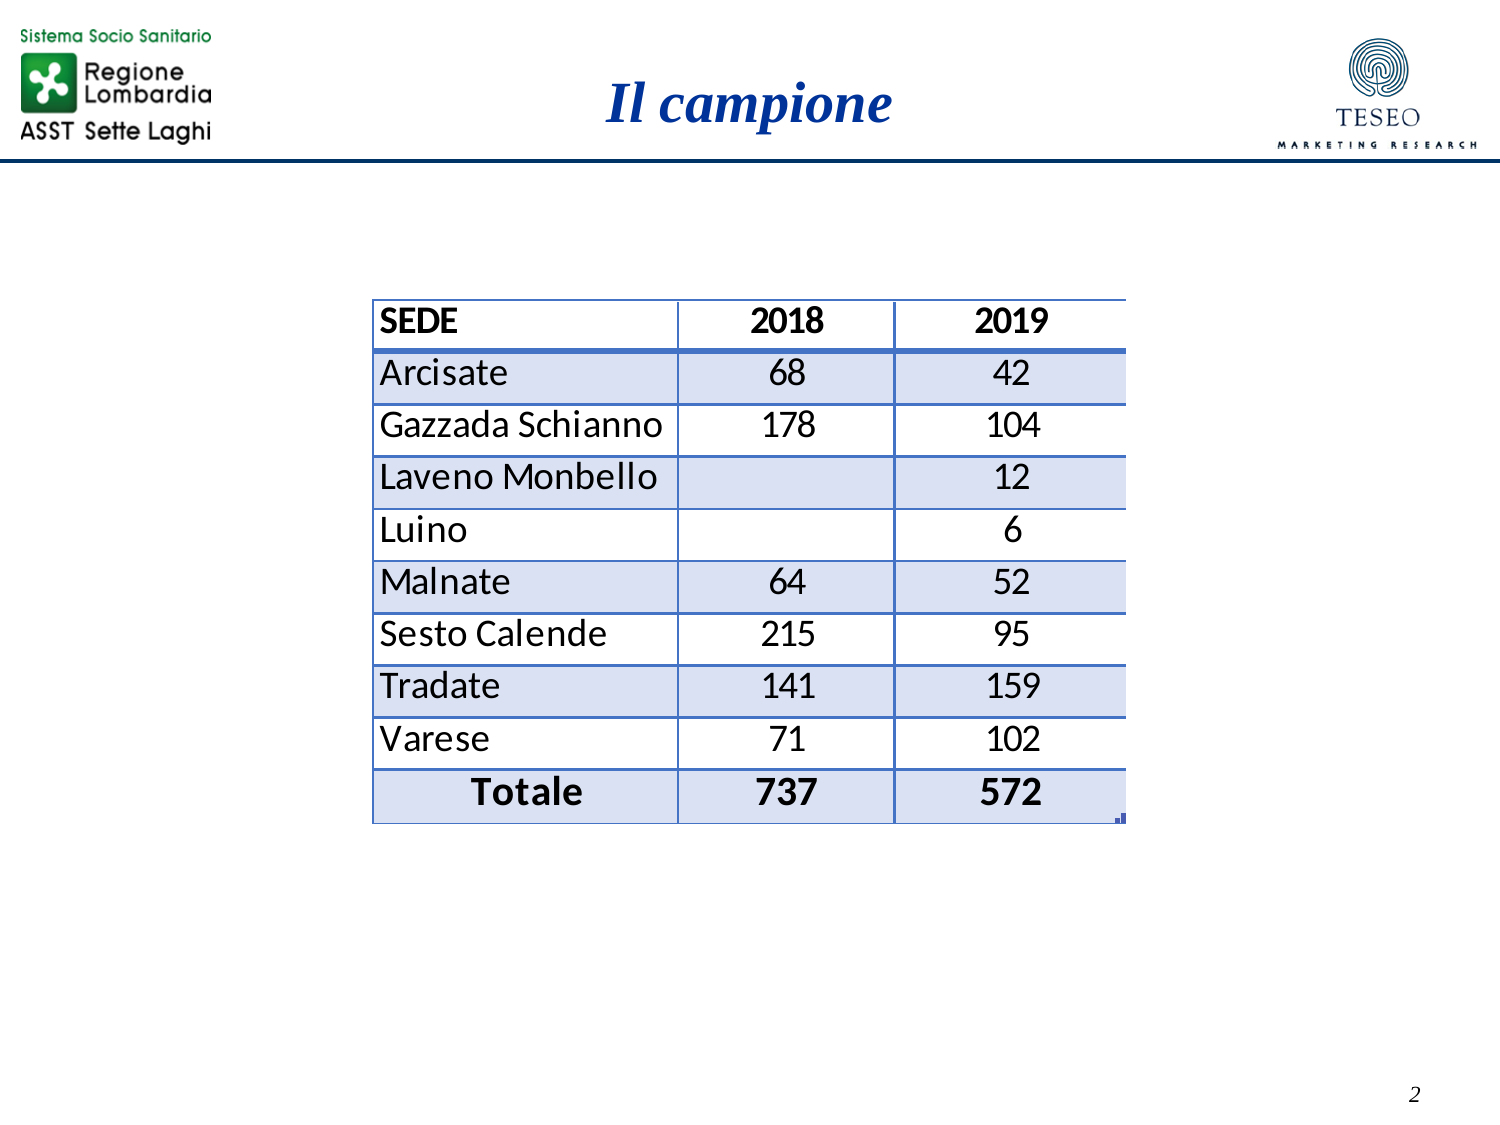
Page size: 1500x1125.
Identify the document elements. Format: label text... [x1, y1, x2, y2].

picture [1275, 30, 1481, 149]
picture [21, 26, 211, 148]
text_box Il campione [377, 57, 1123, 142]
picture [371, 298, 1129, 827]
